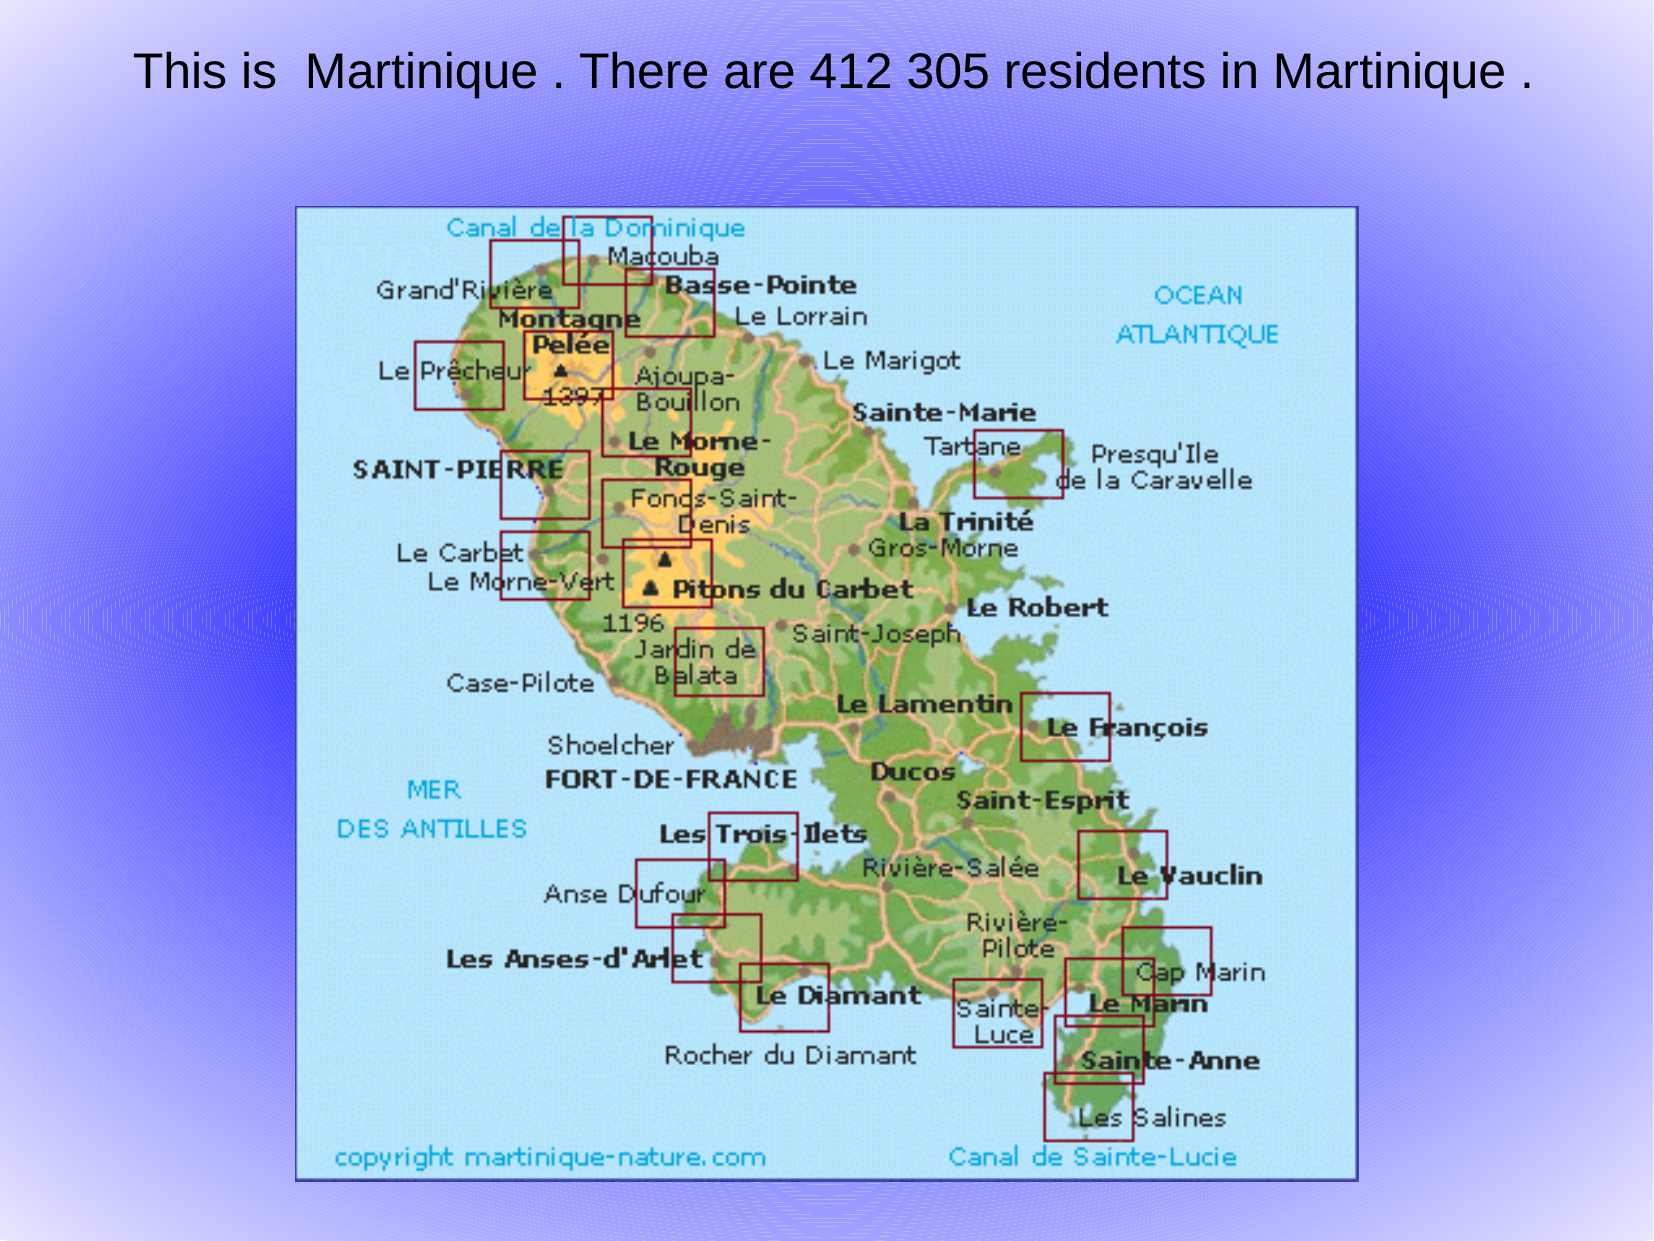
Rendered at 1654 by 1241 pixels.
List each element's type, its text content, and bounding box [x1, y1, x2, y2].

text_box This is Martinique . There are 412 305 residents in Martinique . [118, 35, 1571, 107]
picture [295, 206, 1359, 1182]
